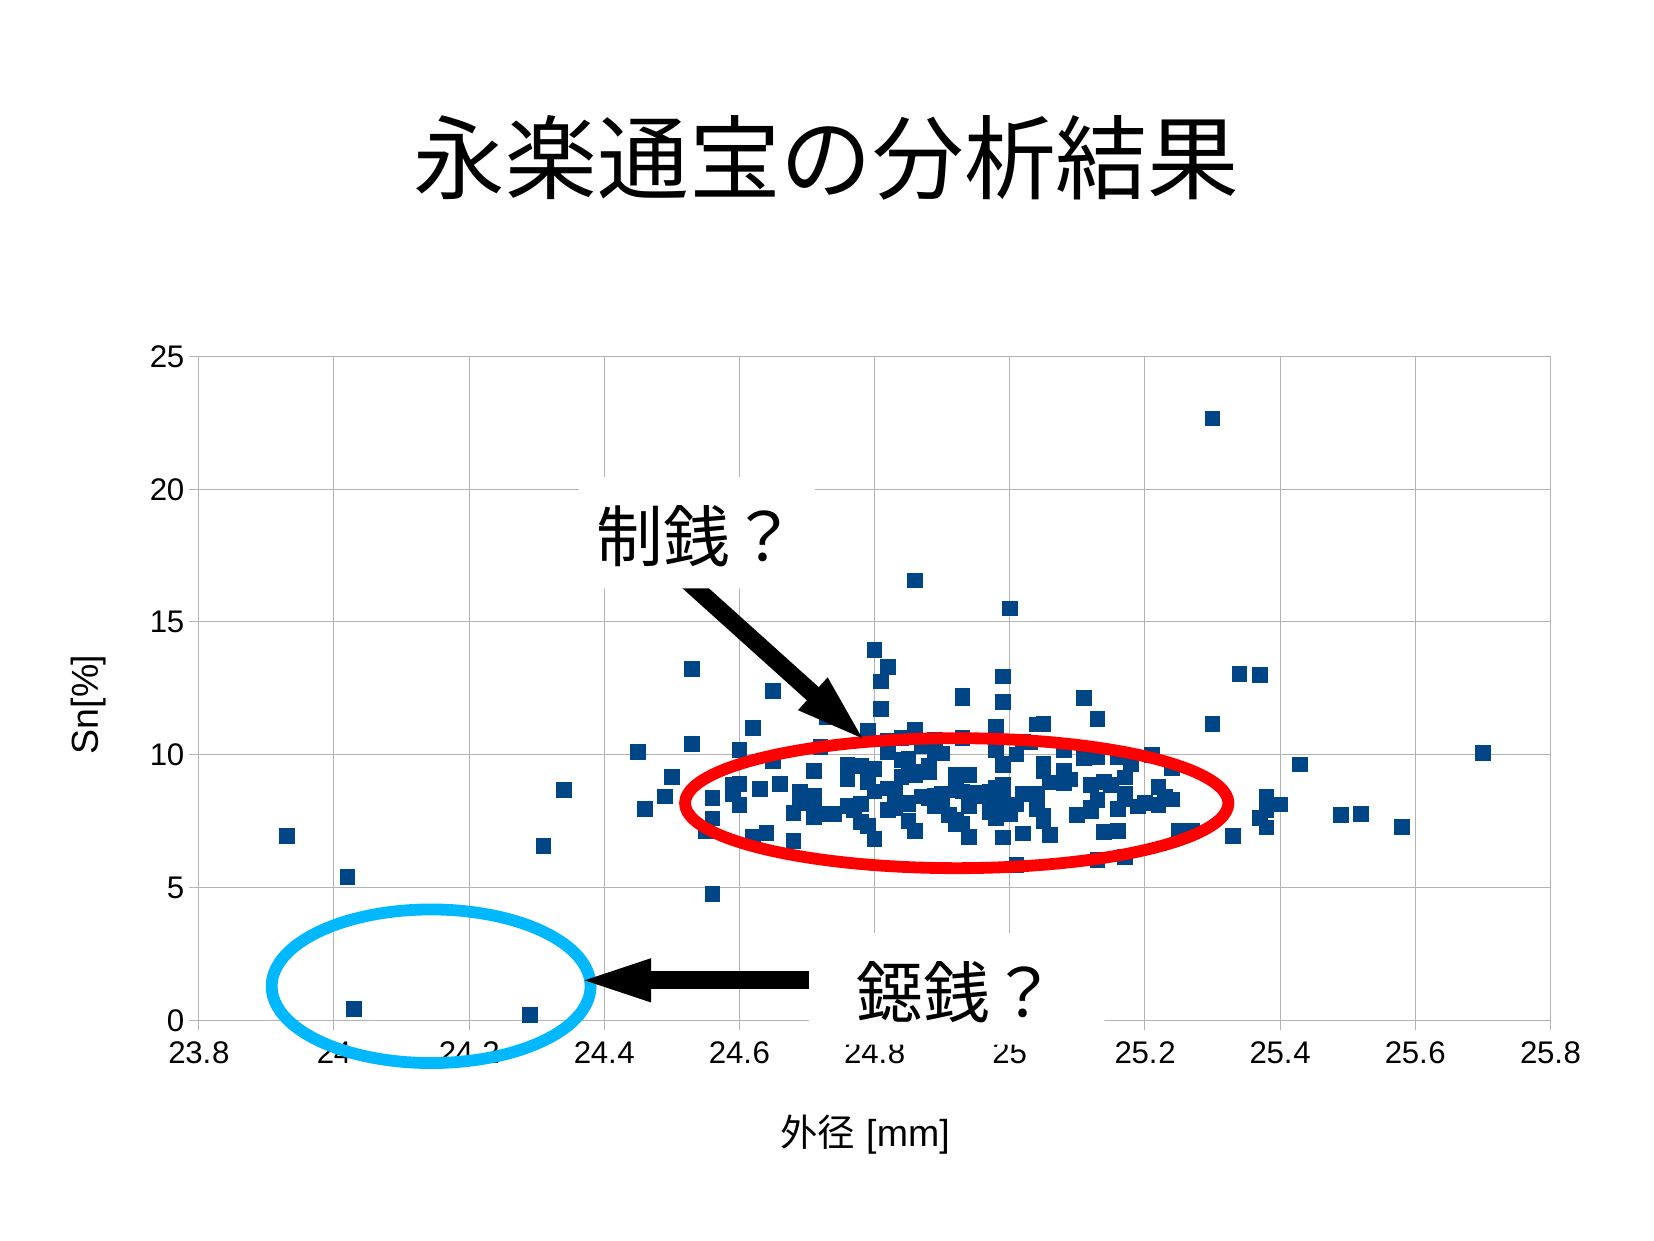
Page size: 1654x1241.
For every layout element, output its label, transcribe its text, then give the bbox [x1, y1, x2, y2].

text_box 制銭？ [578, 476, 815, 579]
text_box 鐚銭？ [809, 933, 1105, 1035]
title 永楽通宝の分析結果 [82, 49, 1571, 249]
chart [5, 249, 1636, 1241]
